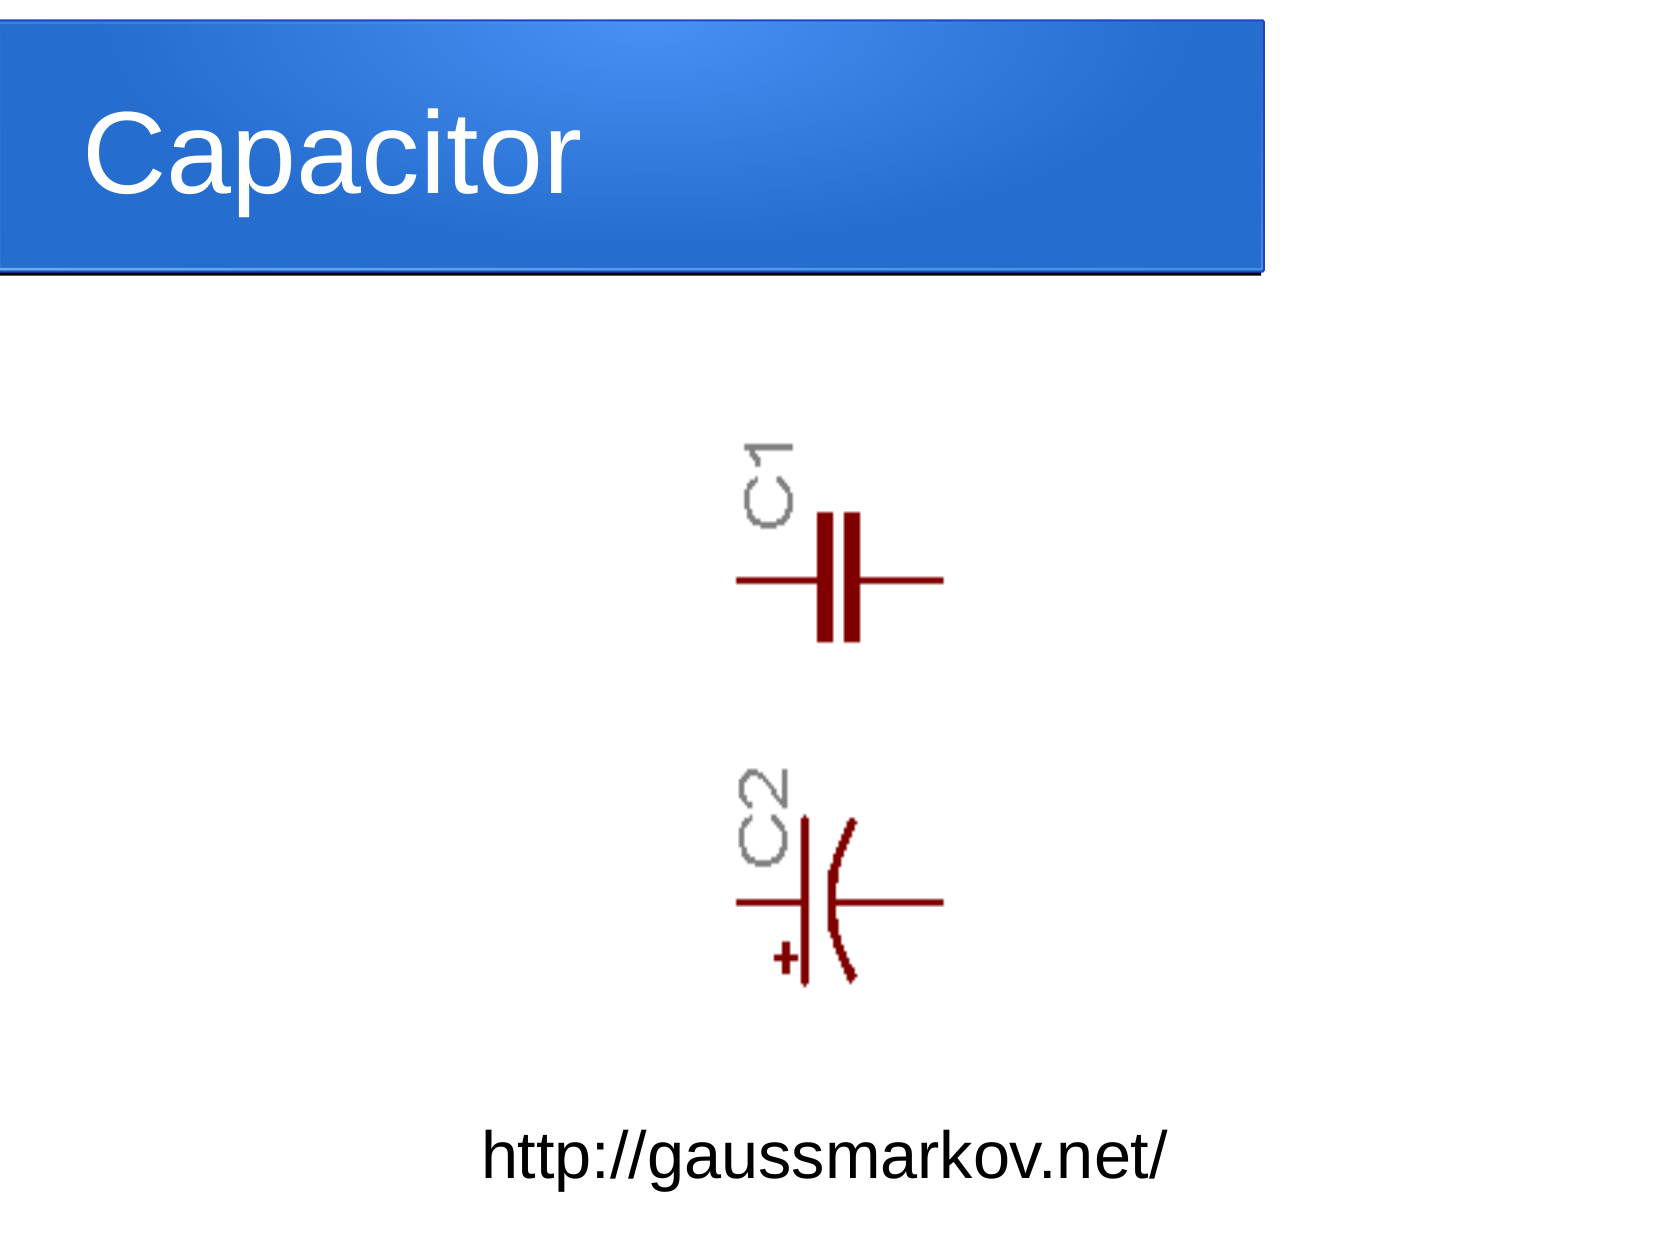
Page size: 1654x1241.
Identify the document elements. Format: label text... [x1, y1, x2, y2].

picture [632, 354, 1036, 1051]
subtitle http://gaussmarkov.net/ [30, 1095, 1621, 1216]
title Capacitor [82, 49, 1250, 257]
